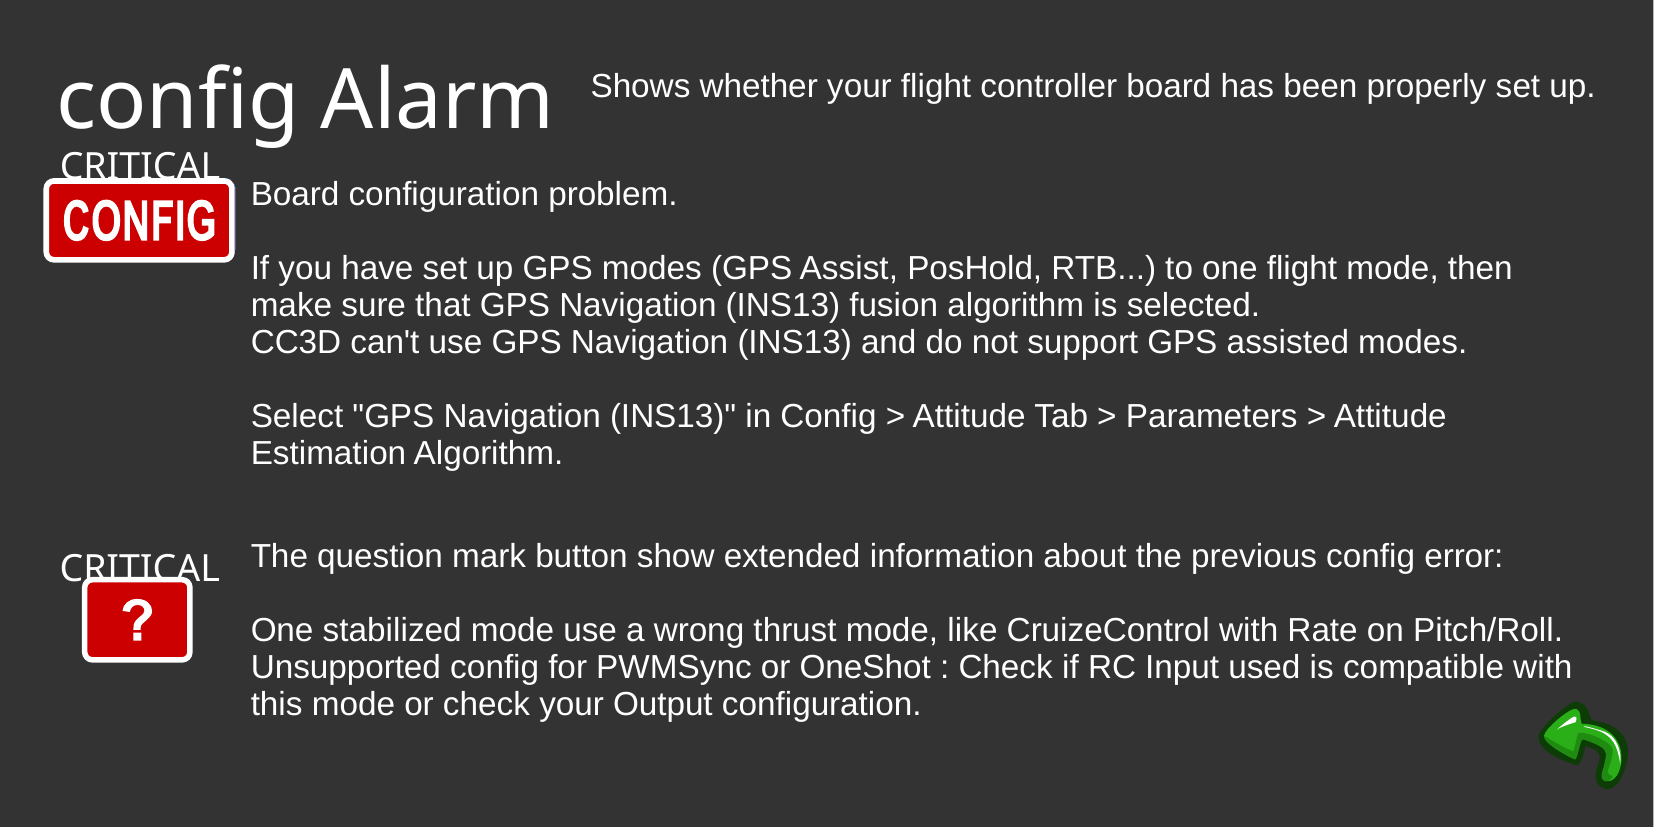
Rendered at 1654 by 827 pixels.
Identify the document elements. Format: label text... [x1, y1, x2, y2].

picture [1531, 698, 1632, 799]
text_box Shows whether your flight controller board has been properly set up. [649, 67, 1637, 105]
text_box CRITICAL [44, 132, 236, 171]
text_box config Alarm [41, 31, 649, 120]
text_box CRITICAL [44, 534, 236, 582]
text_box Board configuration problem. If you have set up GPS modes (GPS Assist, PosHold, RTB...) to one flight mode, then make sure that GPS Navigation (INS13) fusion algorithm is selected. CC3D can't use GPS Navigation (INS13) and do not support GPS assisted modes. Select "GPS Navigation (INS13)" in Config > Attitude Tab > Parameters > Attitude Estimation Algorithm. [250, 174, 1581, 473]
text_box The question mark button show extended information about the previous config error: One stabilized mode use a wrong thrust mode, like CruizeControl with Rate on Pitch/Roll. Unsupported config for PWMSync or OneShot : Check if RC Input used is compatible with this mode or check your Output configuration. [250, 537, 1581, 723]
picture [75, 570, 200, 670]
picture [36, 171, 242, 270]
